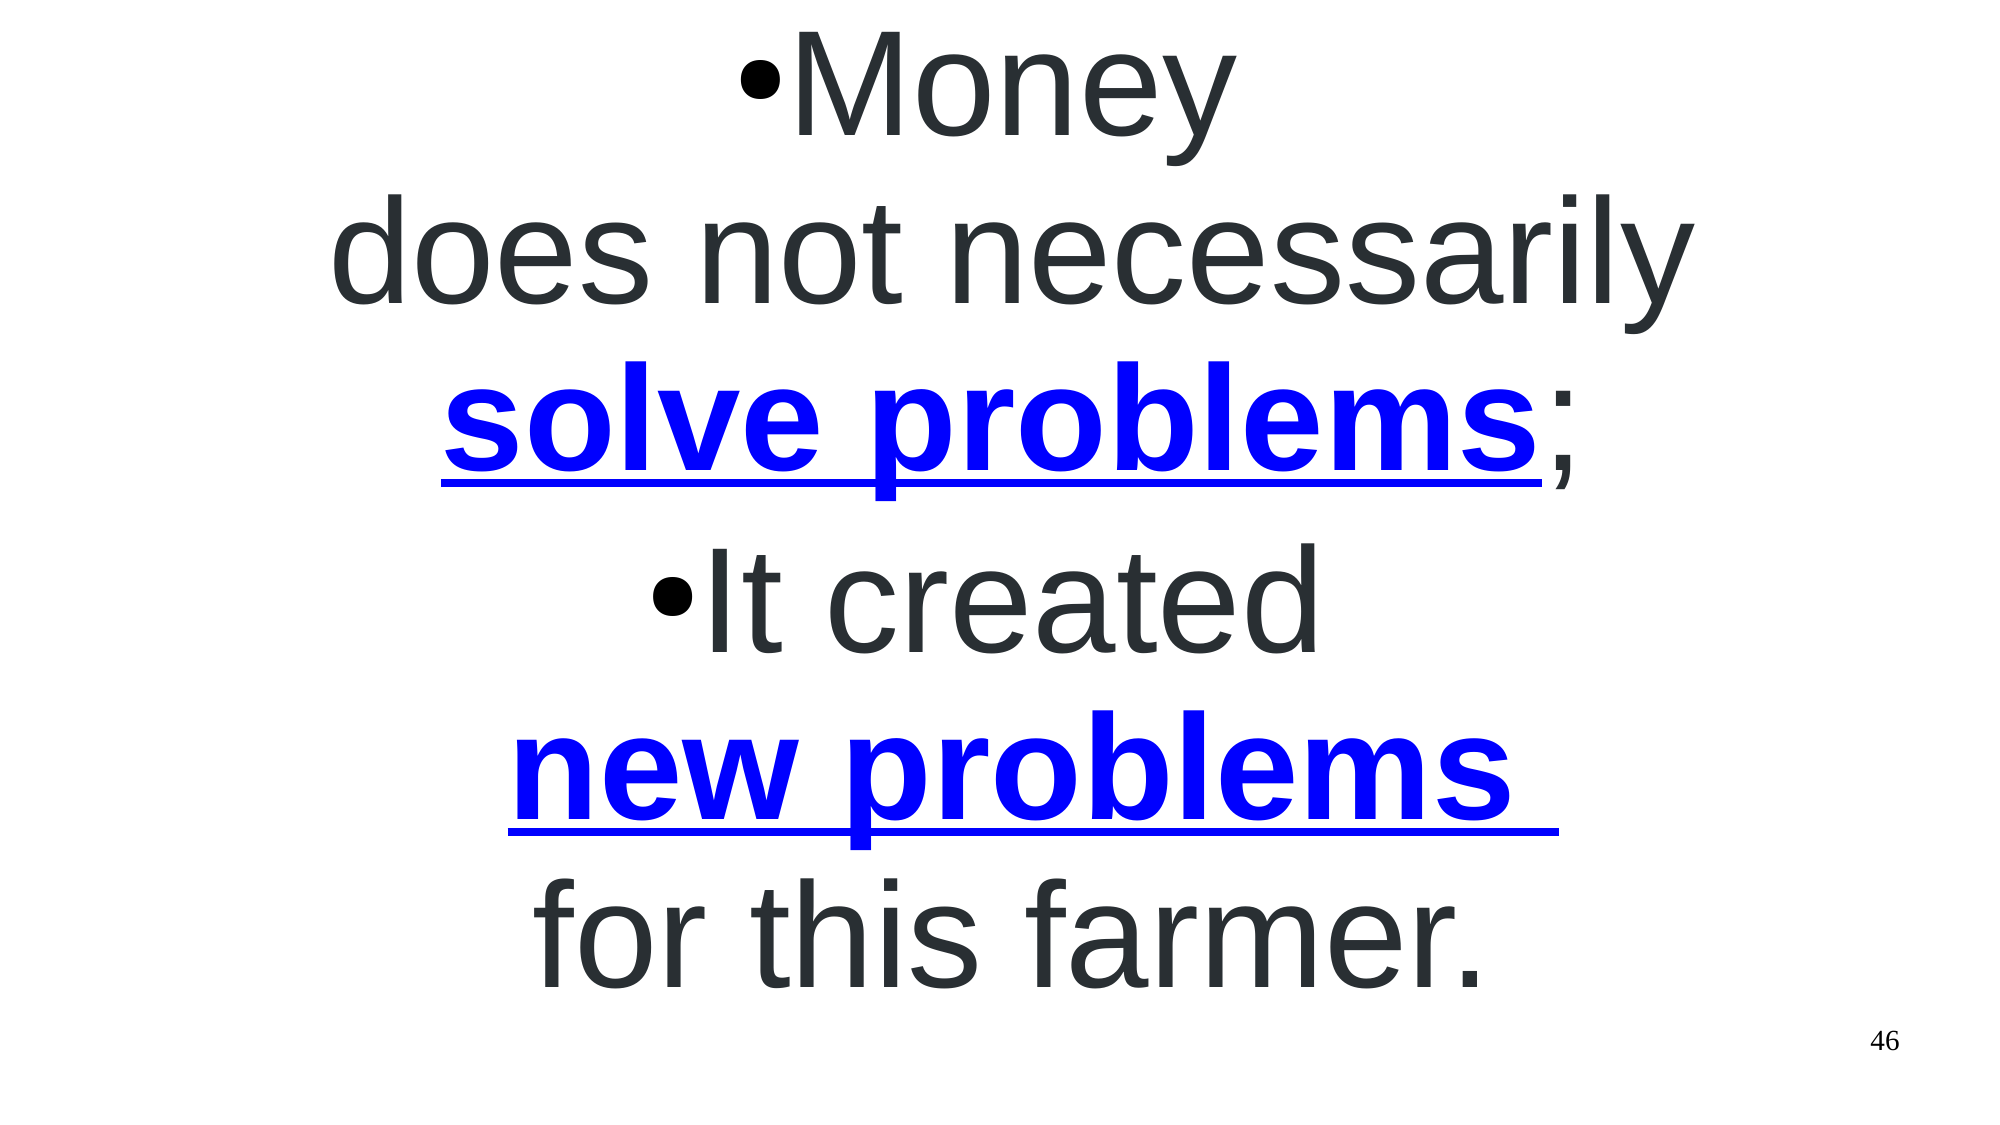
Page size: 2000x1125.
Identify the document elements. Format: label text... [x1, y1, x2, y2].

list Money does not necessarily solve problems; It created new problems for this farmer. [0, 0, 1996, 1123]
